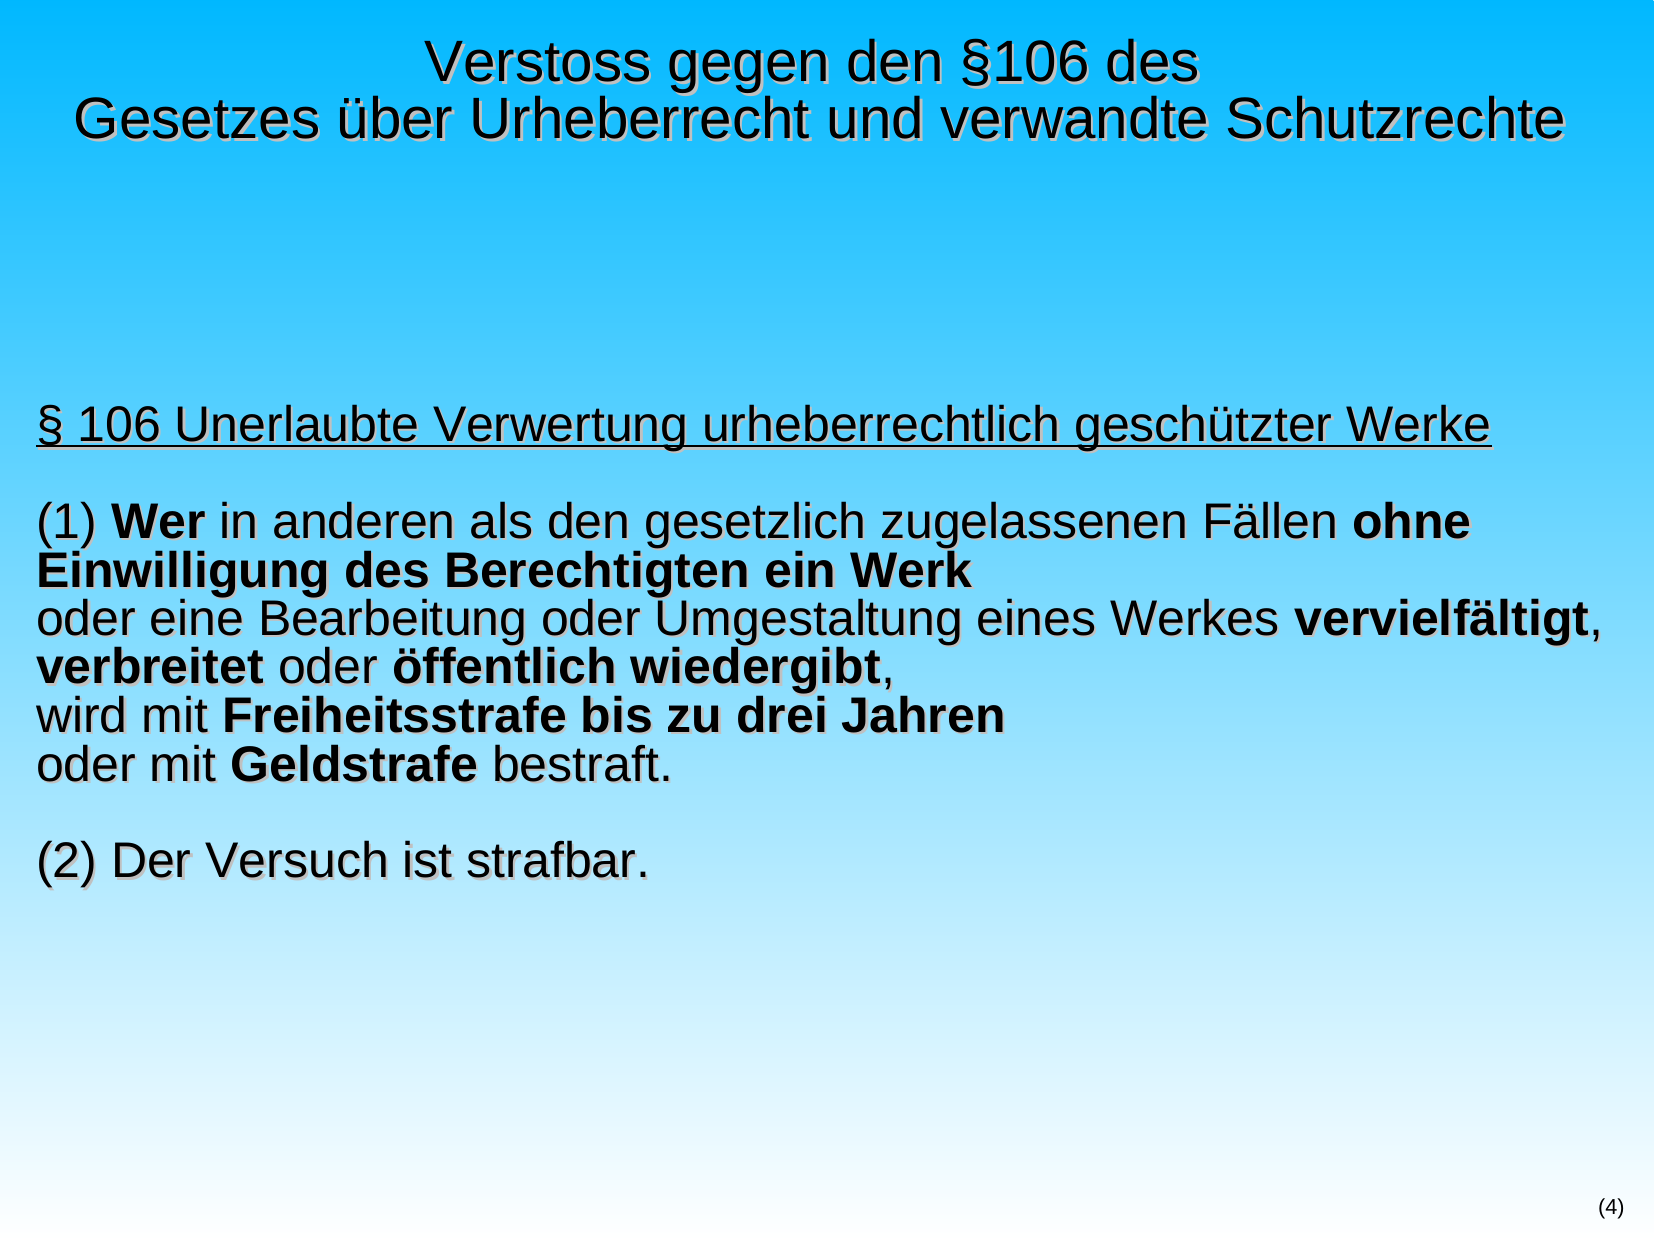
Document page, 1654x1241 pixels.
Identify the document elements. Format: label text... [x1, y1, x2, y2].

text_box § 106 Unerlaubte Verwertung urheberrechtlich geschützter Werke (1) Wer in anderen als den gesetzlich zugelassenen Fällen ohne Einwilligung des Berechtigten ein Werk oder eine Bearbeitung oder Umgestaltung eines Werkes vervielfältigt, verbreitet oder öffentlich wiedergibt, wird mit Freiheitsstrafe bis zu drei Jahren oder mit Geldstrafe bestraft. (2) Der Versuch ist strafbar. [21, 395, 1632, 977]
text_box (4)‏ [1583, 1184, 1640, 1241]
text_box Verstoss gegen den §106 des Gesetzes über Urheberrecht und verwandte Schutzrechte [59, 29, 1583, 174]
